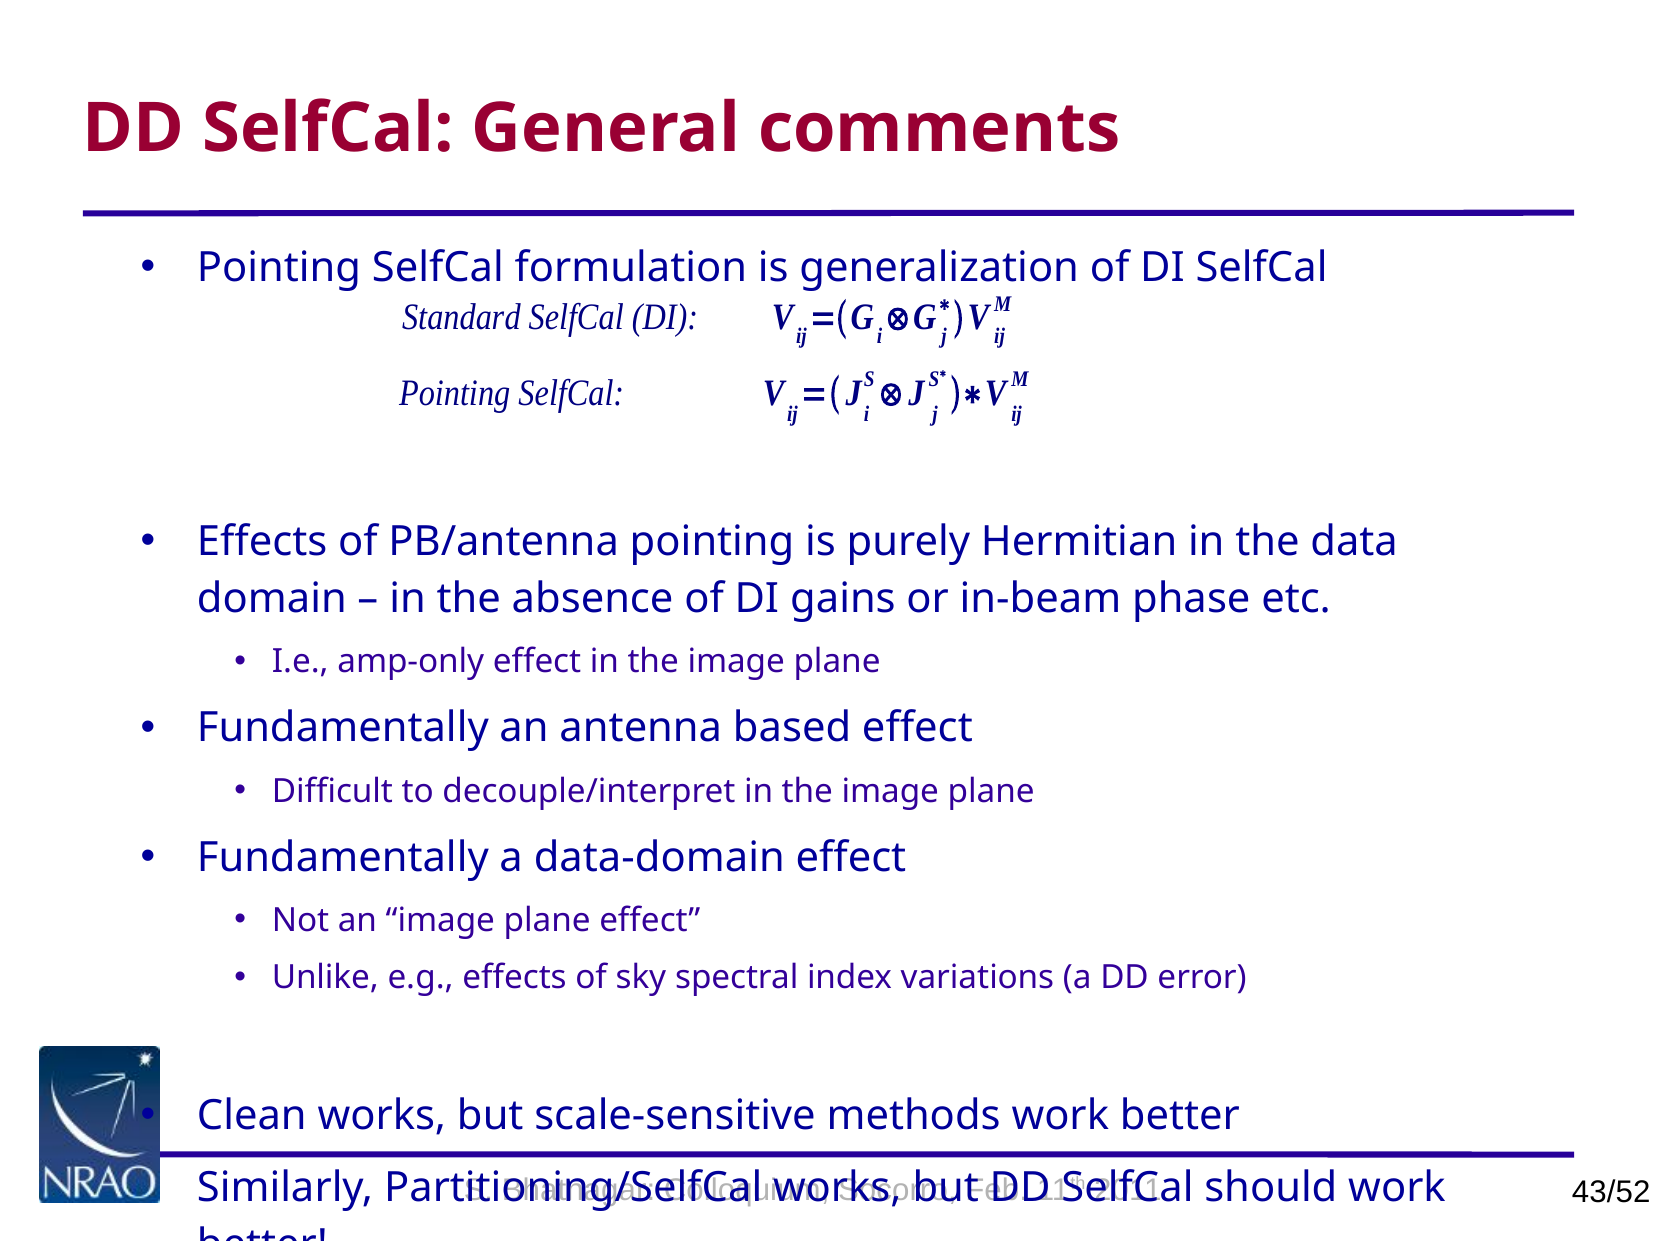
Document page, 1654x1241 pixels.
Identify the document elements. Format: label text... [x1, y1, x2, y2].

chart [389, 361, 1037, 429]
chart [391, 285, 1020, 353]
title DD SelfCal: General comments [82, 49, 1571, 202]
picture [0, 0, 1654, 1241]
list Pointing SelfCal formulation is generalization of DI SelfCal Effects of PB/antenna pointing is purely Hermitian in the data domain – in the absence of DI gains or in-beam phase etc. I.e., amp-only effect in the image plane Fundamentally an antenna based effect Difficult to decouple/interpret in the image plane Fundamentally a data-domain effect Not an “image plane effect” Unlike, e.g., effects of sky spectral index variations (a DD error) Clean works, but scale-sensitive methods work better Similarly, Partitioning/SelfCal works, but DD SelfCal should work better! [84, 236, 1516, 1144]
